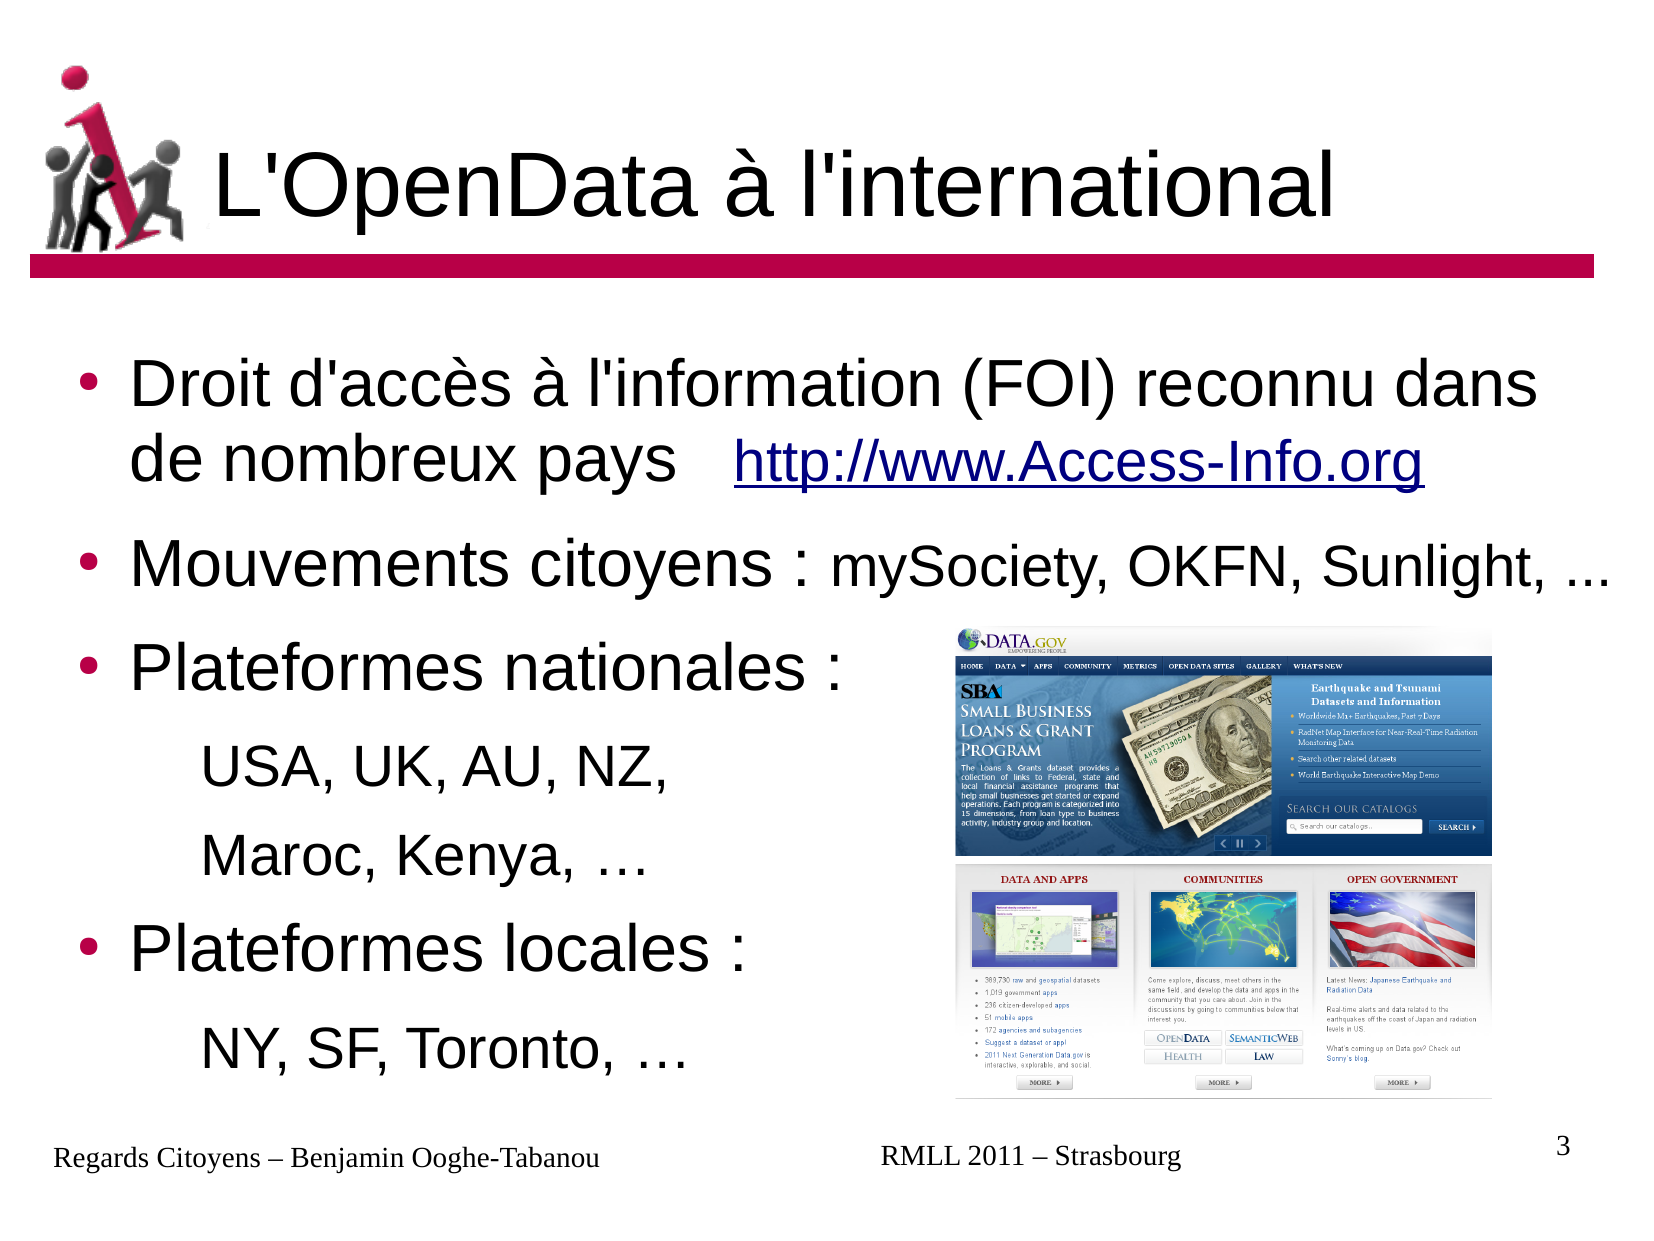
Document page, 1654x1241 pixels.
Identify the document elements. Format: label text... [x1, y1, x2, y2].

picture [29, 60, 210, 254]
list Droit d'accès à l'information (FOI) reconnu dans de nombreux pays http://www.Access-Info.org Mouvements citoyens : mySociety, OKFN, Sunlight, ... Plateformes nationales : USA, UK, AU, NZ, Maroc, Kenya, … Plateformes locales : NY, SF, Toronto, … [59, 242, 1654, 1061]
picture [954, 625, 1495, 1099]
title L'OpenData à l'international [212, 88, 1654, 281]
